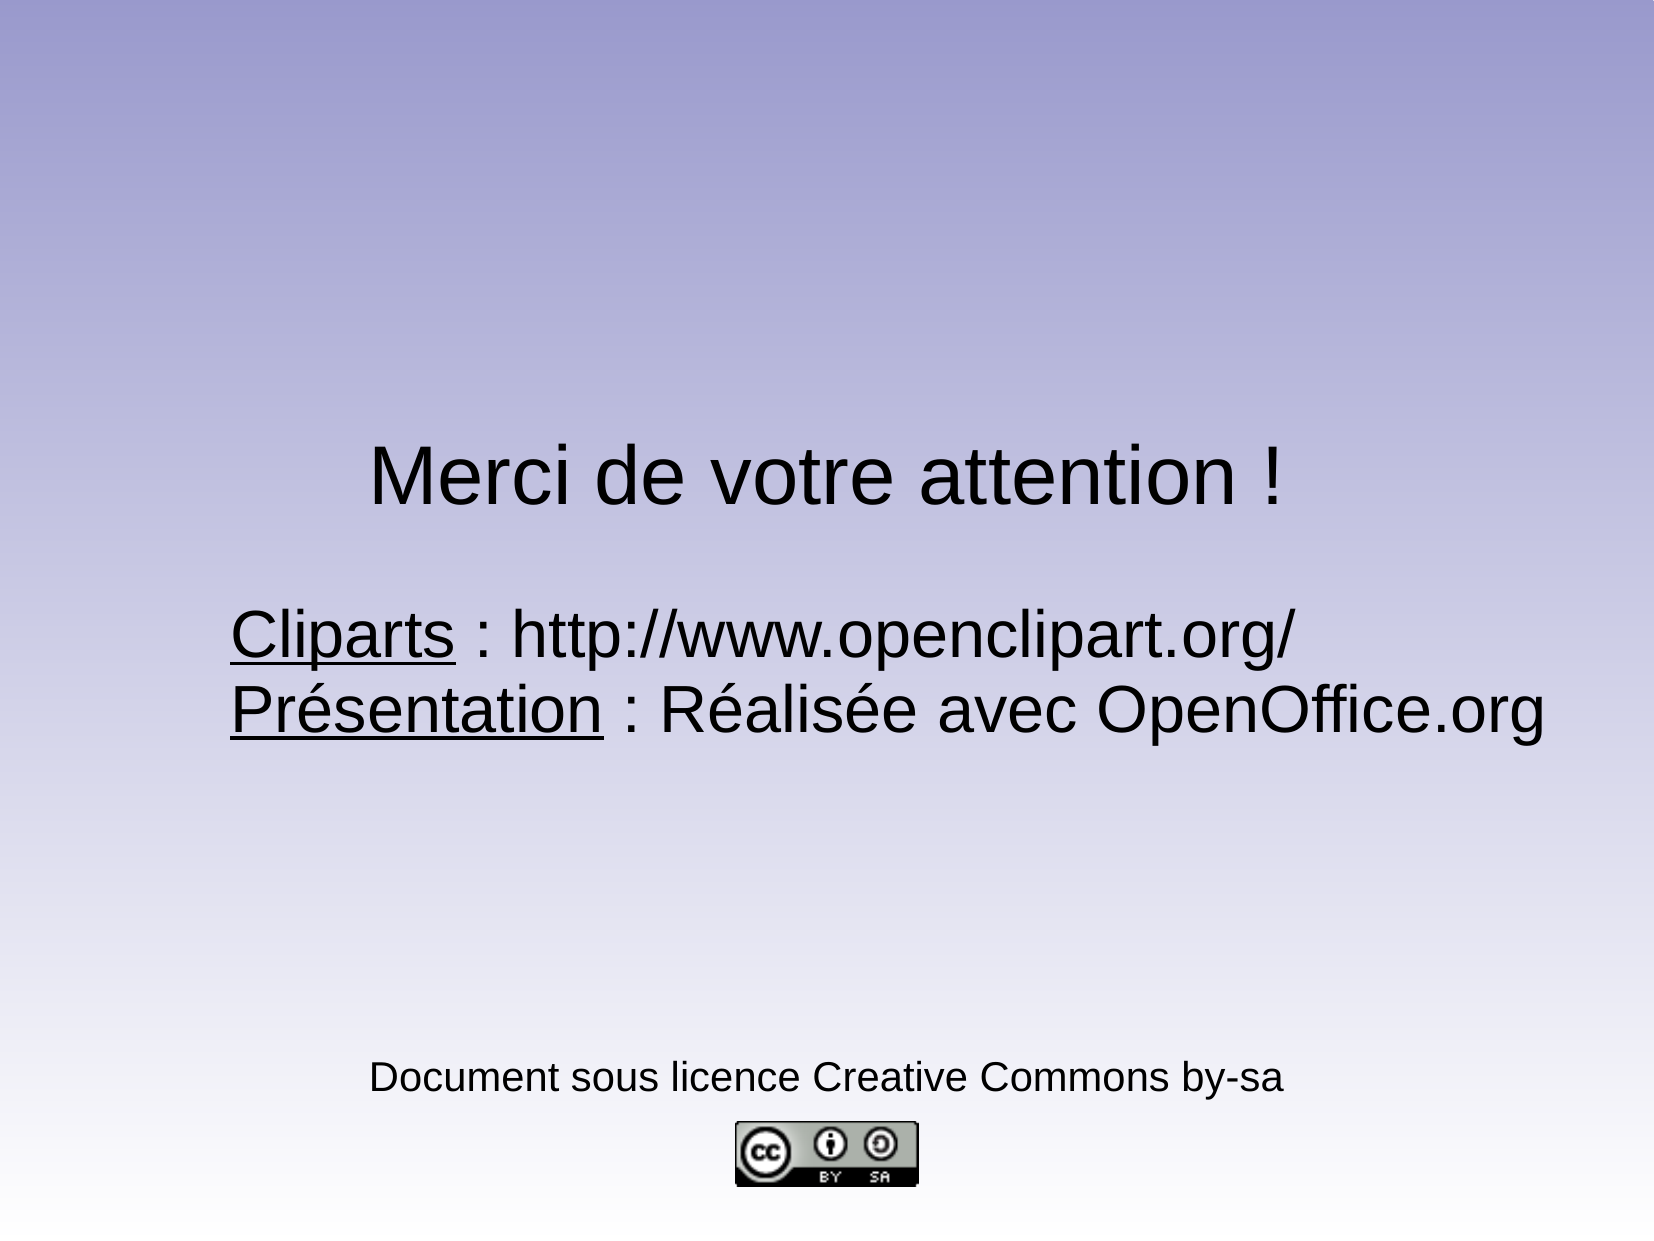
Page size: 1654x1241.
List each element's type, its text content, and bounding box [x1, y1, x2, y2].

subtitle Merci de votre attention ! Cliparts : http://www.openclipart.org/ Présentation : Réalisée avec OpenOffice.org Document sous licence Creative Commons by-sa [82, 56, 1571, 1102]
picture [735, 1121, 919, 1187]
